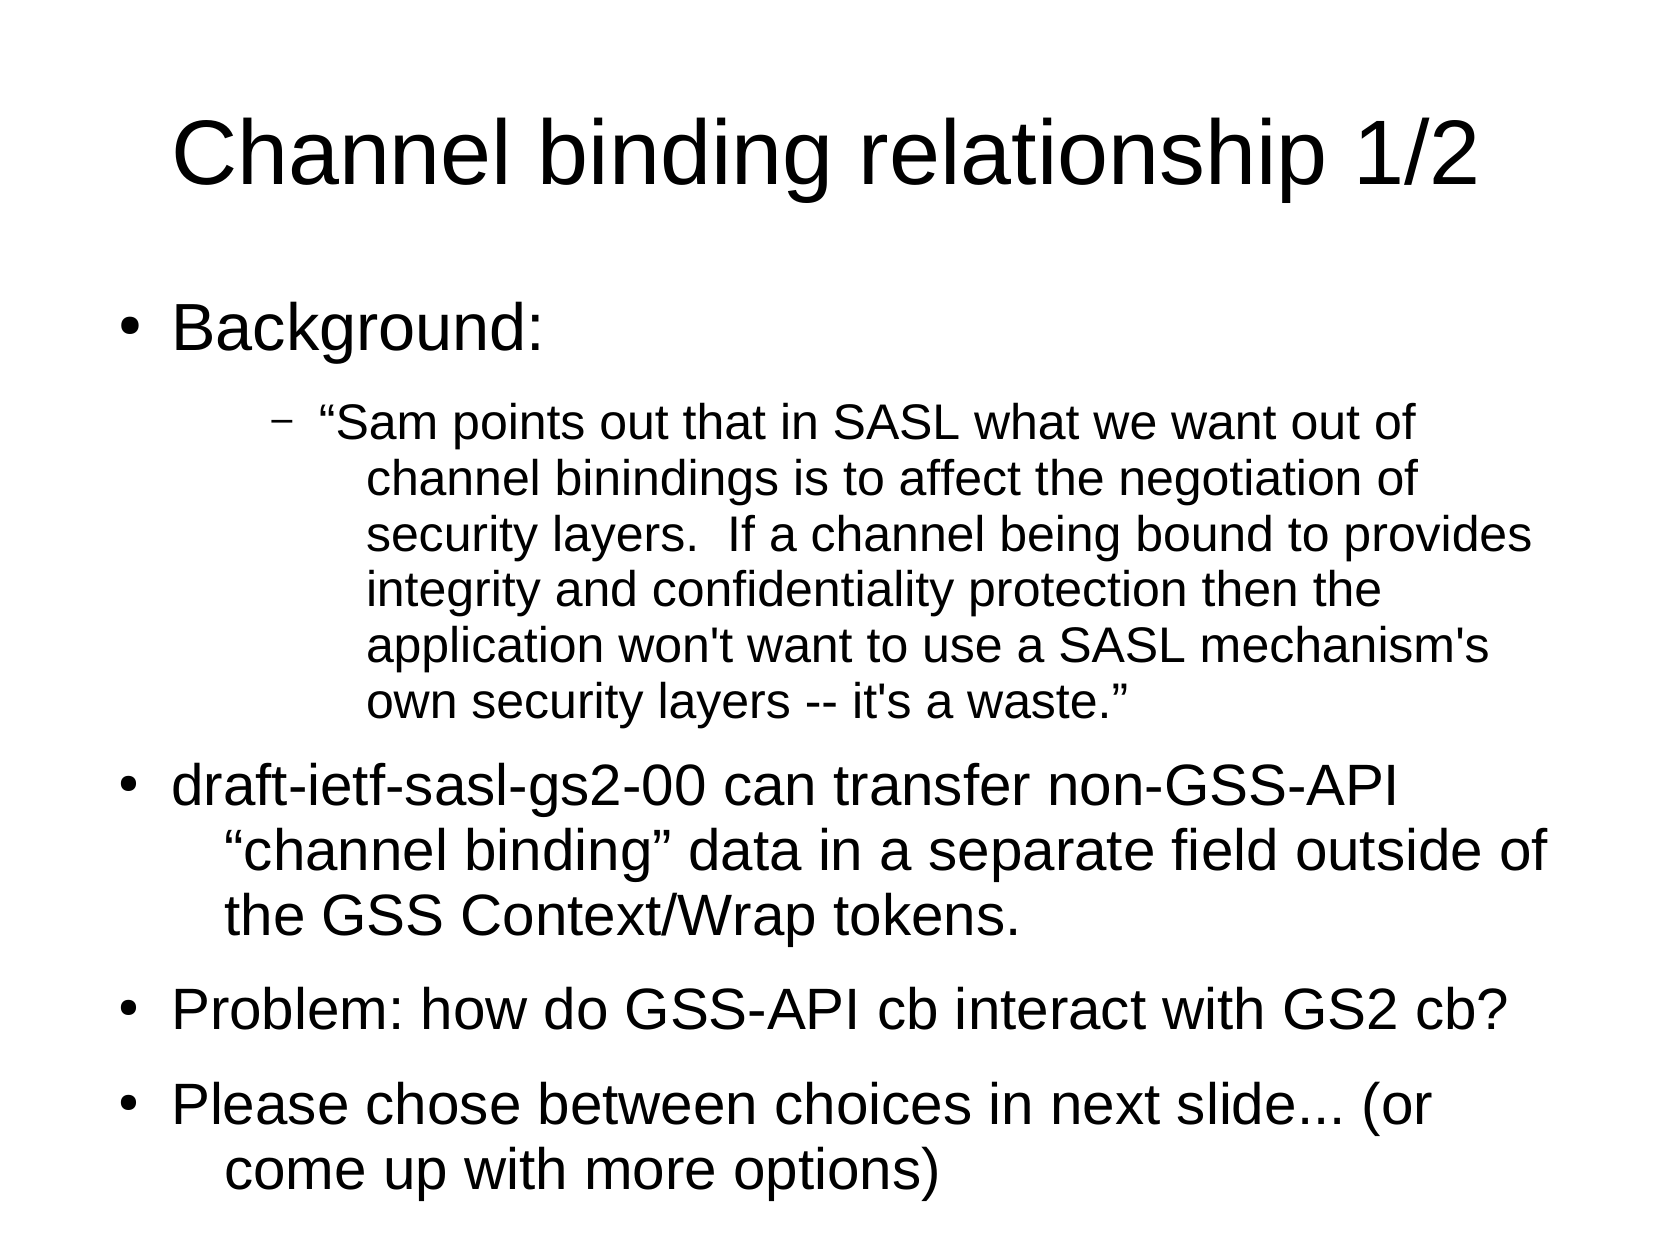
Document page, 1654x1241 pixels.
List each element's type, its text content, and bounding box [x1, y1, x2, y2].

title Channel binding relationship 1/2 [82, 49, 1571, 257]
list Background: “Sam points out that in SASL what we want out of channel binindings is to affect the negotiation of security layers. If a channel being bound to provides integrity and confidentiality protection then the application won't want to use a SASL mechanism's own security layers -- it's a waste.” draft-ietf-sasl-gs2-00 can transfer non-GSS-API “channel binding” data in a separate field outside of the GSS Context/Wrap tokens. Problem: how do GSS-API cb interact with GS2 cb? Please chose between choices in next slide... (or come up with more options) [82, 290, 1571, 1109]
